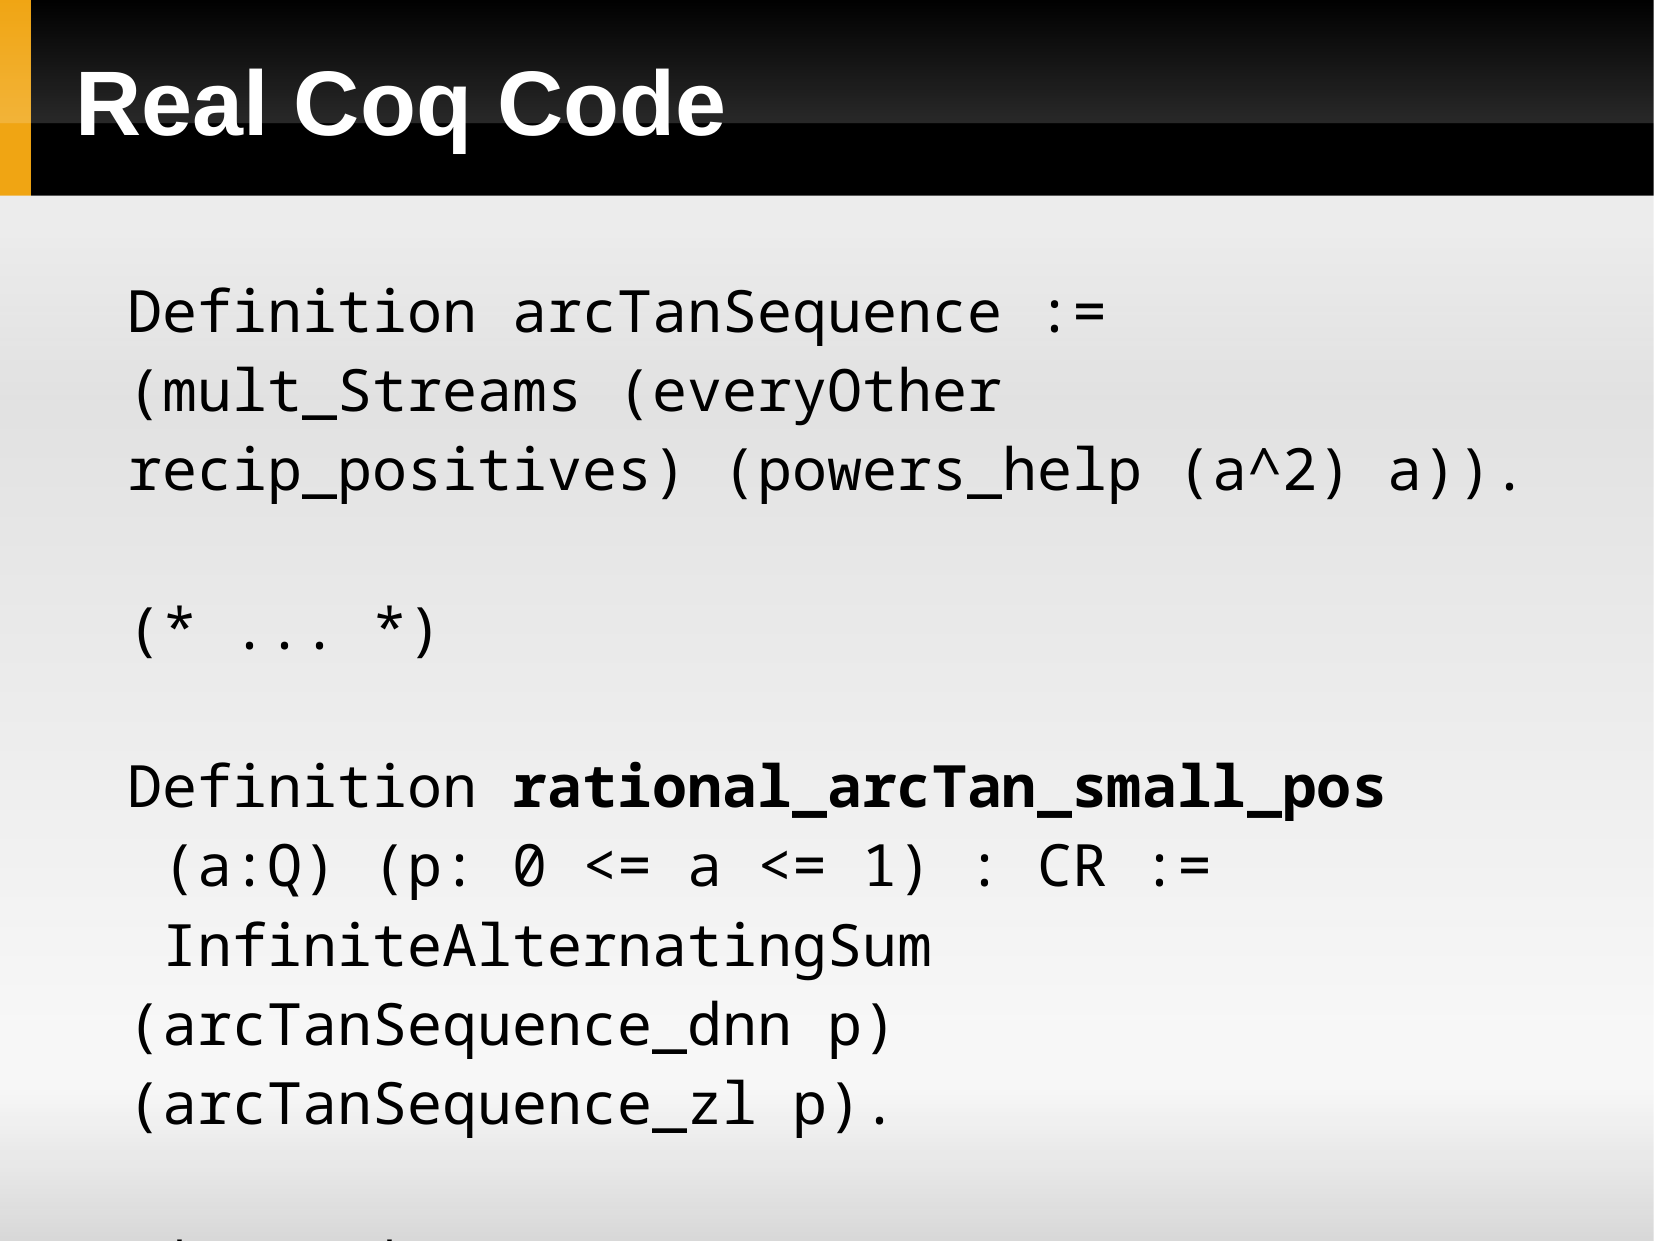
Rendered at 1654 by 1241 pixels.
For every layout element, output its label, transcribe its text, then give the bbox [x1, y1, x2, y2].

picture [0, 0, 1654, 1241]
title Real Coq Code [75, 0, 1564, 208]
text_box Definition arcTanSequence := (mult_Streams (everyOther recip_positives) (powers_help (a^2) a)). (* ... *) Definition rational_arcTan_small_pos (a:Q) (p: 0 <= a <= 1) : CR := InfiniteAlternatingSum (arcTanSequence_dnn p) (arcTanSequence_zl p). (* ... *) [112, 262, 1576, 1214]
